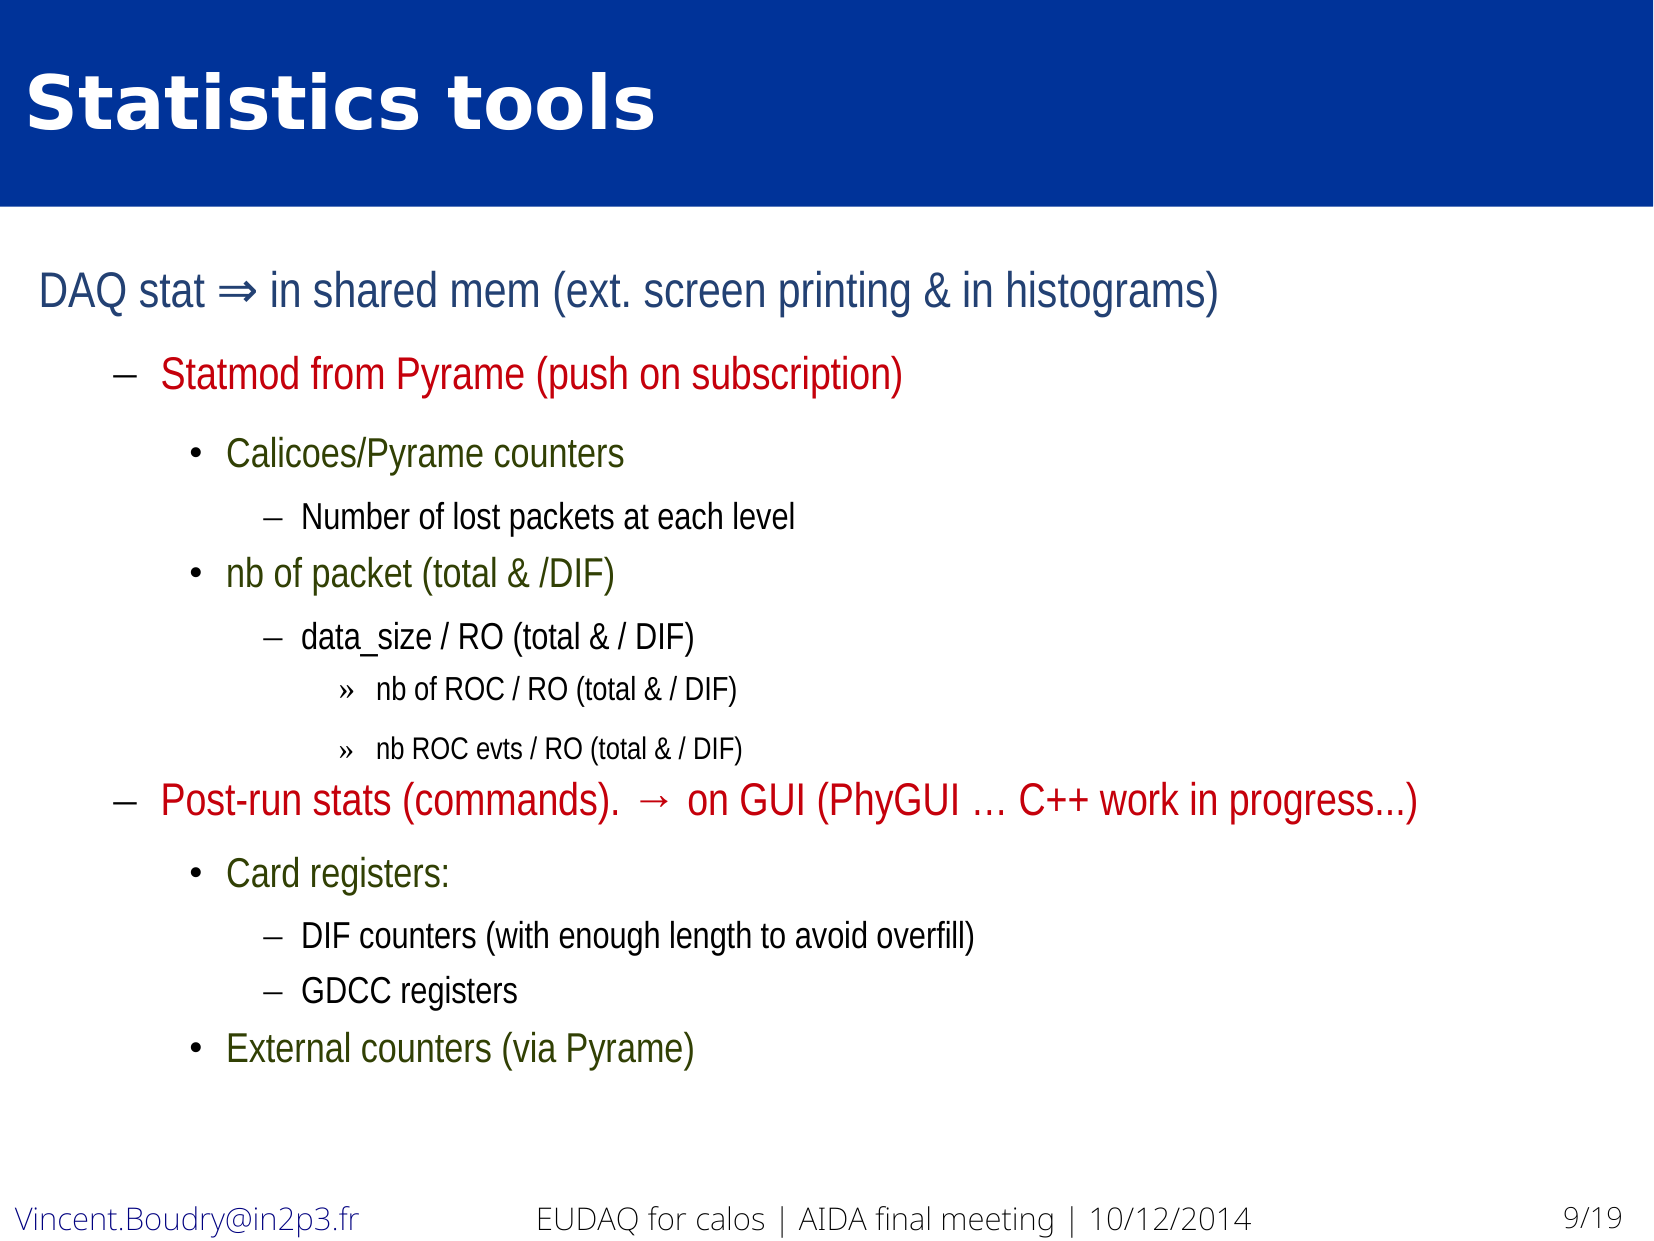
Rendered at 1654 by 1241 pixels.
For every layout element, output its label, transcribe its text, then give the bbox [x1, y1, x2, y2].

list DAQ stat ⇒ in shared mem (ext. screen printing & in histograms) Statmod from Pyrame (push on subscription) Calicoes/Pyrame counters Number of lost packets at each level nb of packet (total & /DIF) data_size / RO (total & / DIF) nb of ROC / RO (total & / DIF) nb ROC evts / RO (total & / DIF) Post-run stats (commands). → on GUI (PhyGUI … C++ work in progress...) Card registers: DIF counters (with enough length to avoid overfill) GDCC registers External counters (via Pyrame) [38, 260, 1644, 1172]
title Statistics tools [24, 17, 1635, 191]
